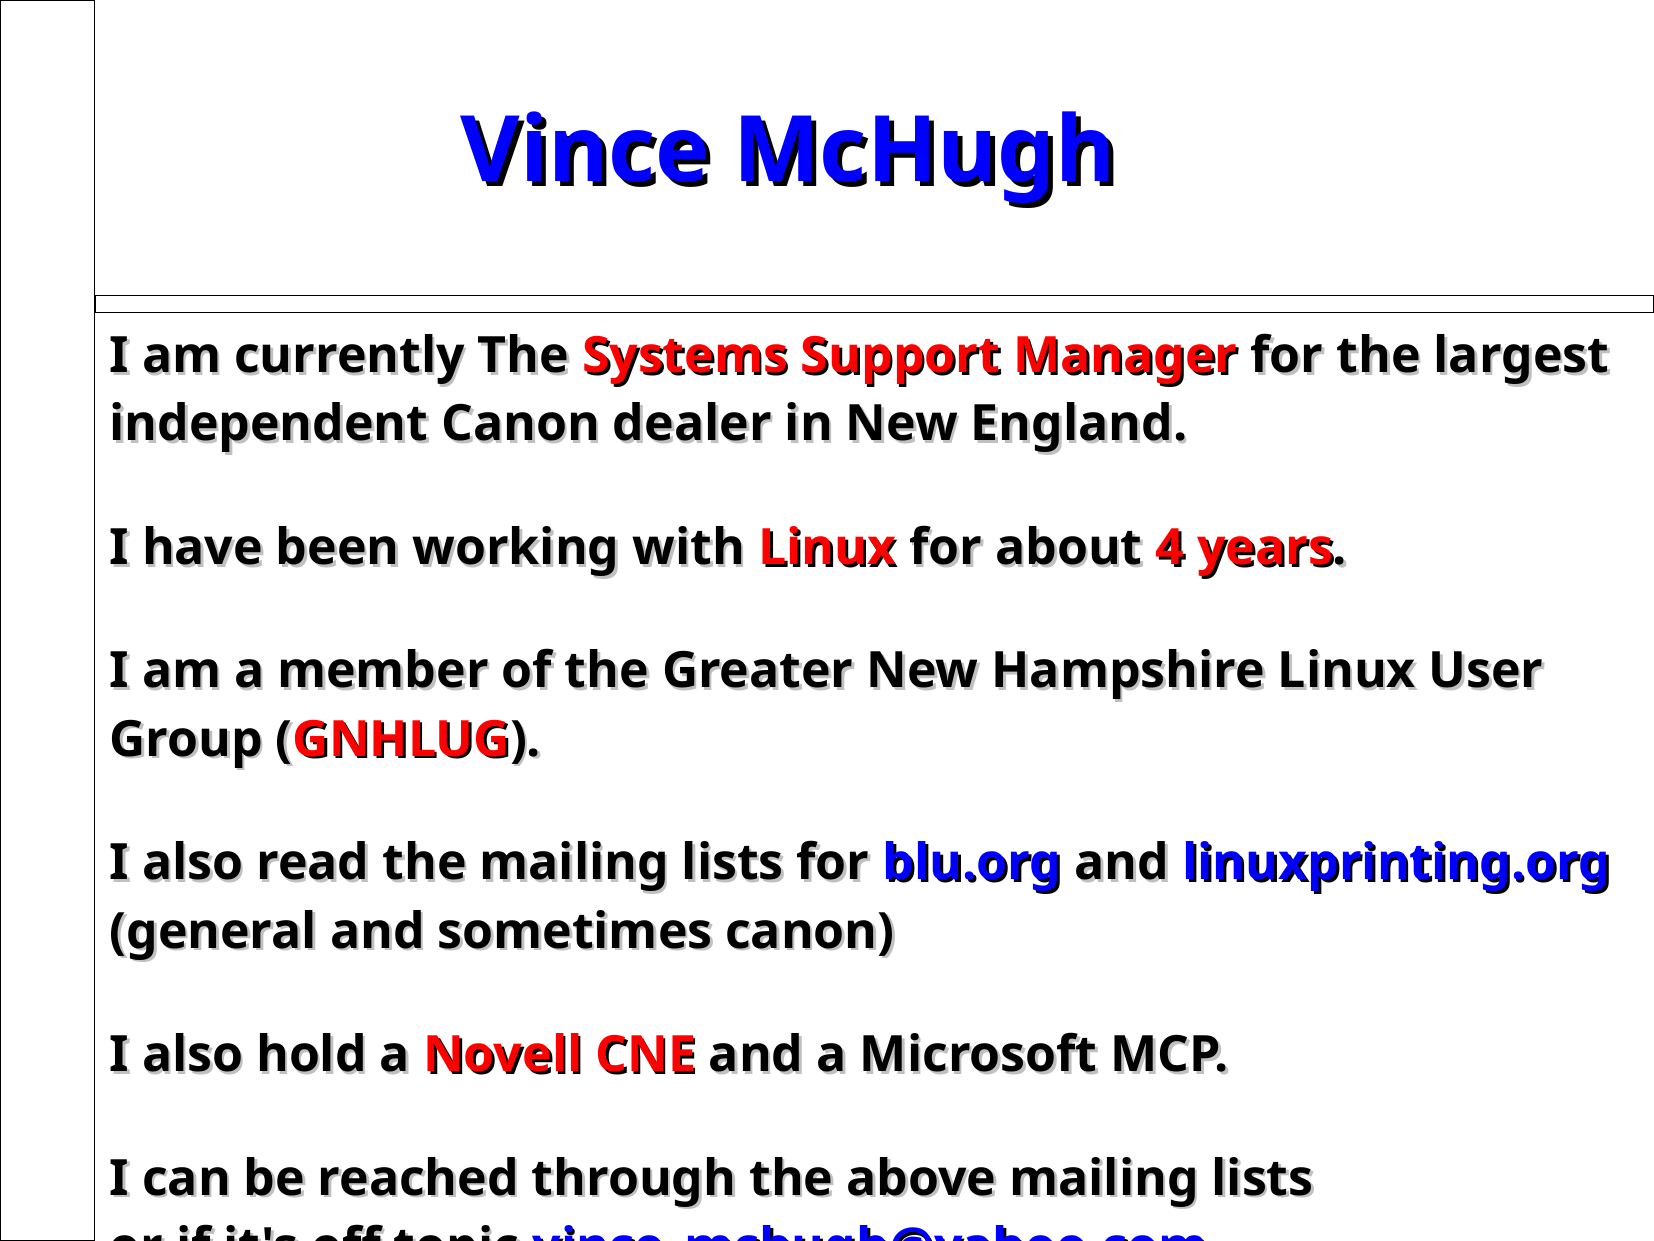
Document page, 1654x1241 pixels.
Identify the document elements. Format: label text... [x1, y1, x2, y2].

text_box I am currently The Systems Support Manager for the largest independent Canon dealer in New England. I have been working with Linux for about 4 years. I am a member of the Greater New Hampshire Linux User Group (GNHLUG). I also read the mailing lists for blu.org and linuxprinting.org (general and sometimes canon) I also hold a Novell CNE and a Microsoft MCP. I can be reached through the above mailing lists or if it's off topic vince_mchugh@yahoo.com [109, 319, 1627, 1241]
text_box Vince McHugh [98, 48, 1479, 245]
